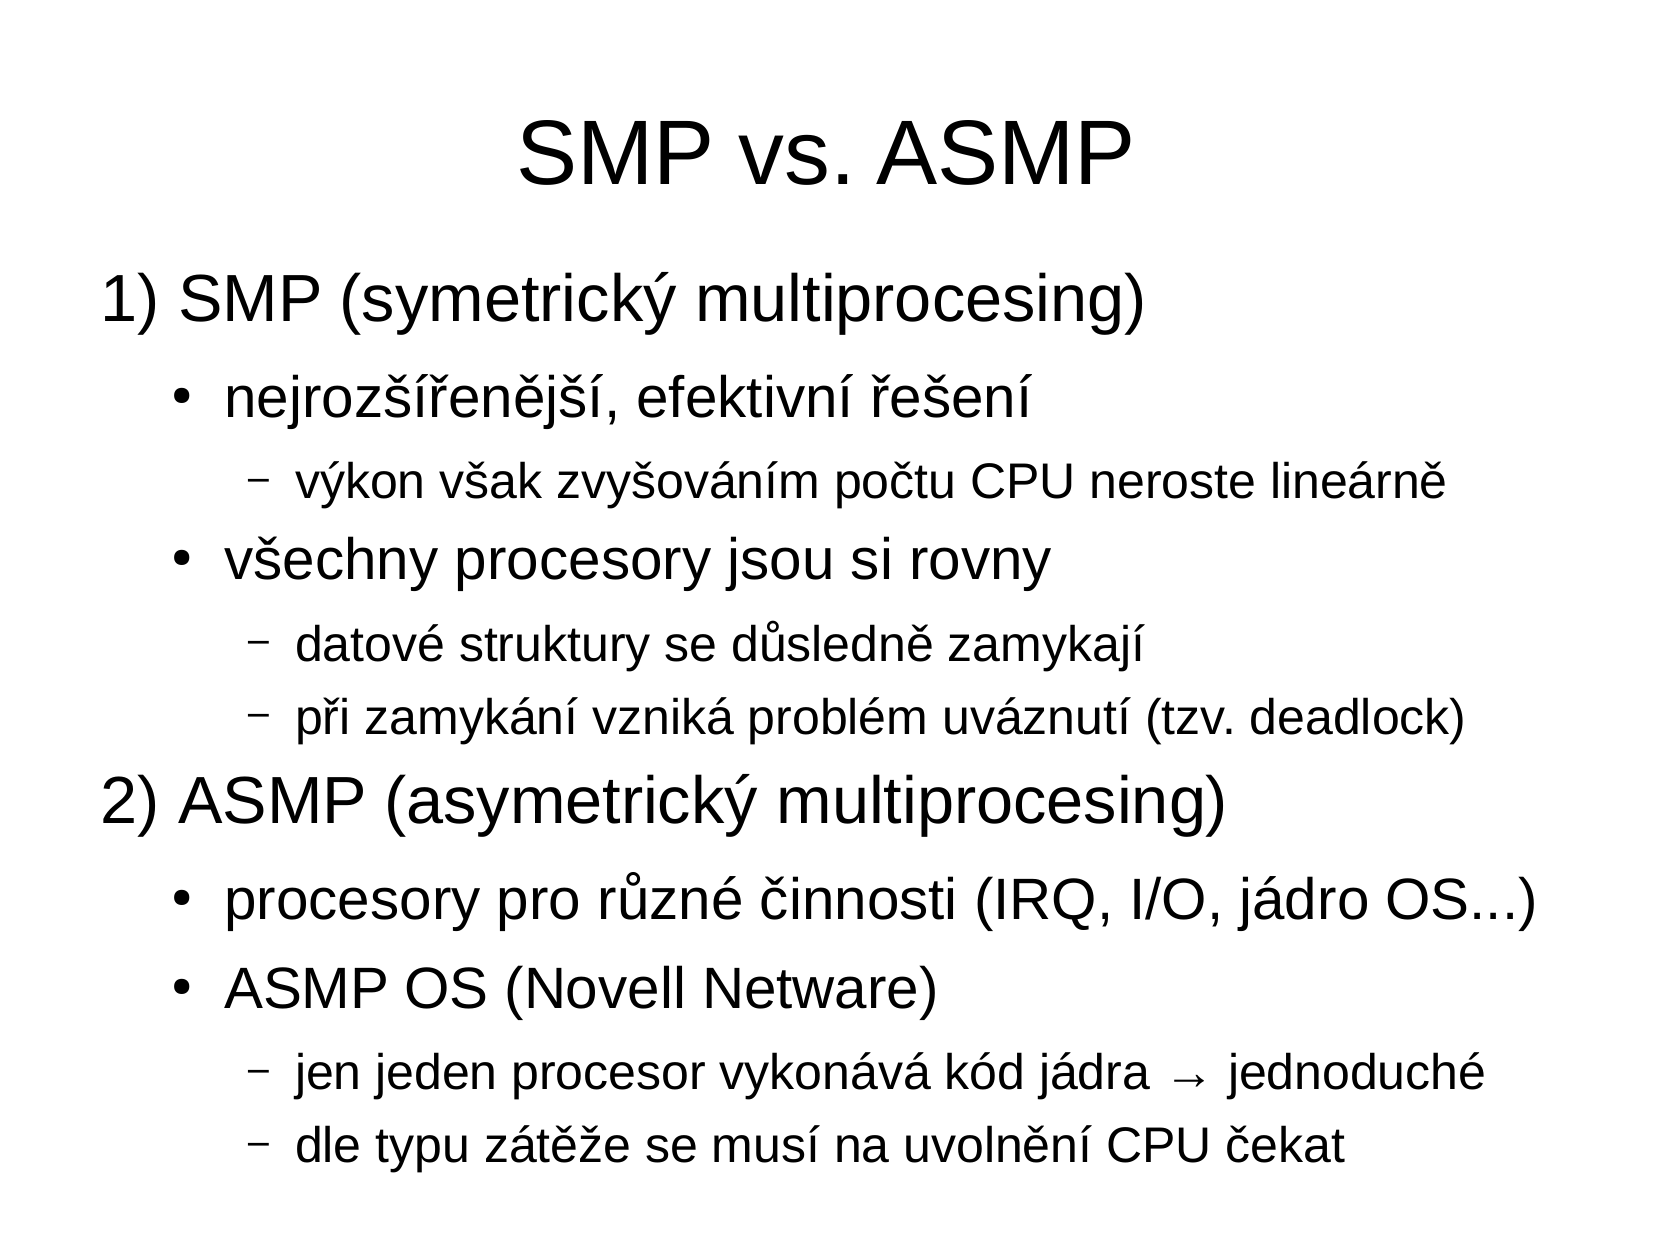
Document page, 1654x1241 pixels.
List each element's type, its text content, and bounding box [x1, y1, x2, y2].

title SMP vs. ASMP [82, 56, 1571, 250]
list SMP (symetrický multiprocesing) nejrozšířenější, efektivní řešení výkon však zvyšováním počtu CPU neroste lineárně všechny procesory jsou si rovny datové struktury se důsledně zamykají při zamykání vzniká problém uváznutí (tzv. deadlock) ASMP (asymetrický multiprocesing) procesory pro různé činnosti (IRQ, I/O, jádro OS...) ASMP OS (Novell Netware) jen jeden procesor vykonává kód jádra → jednoduché dle typu zátěže se musí na uvolnění CPU čekat [82, 260, 1571, 1174]
